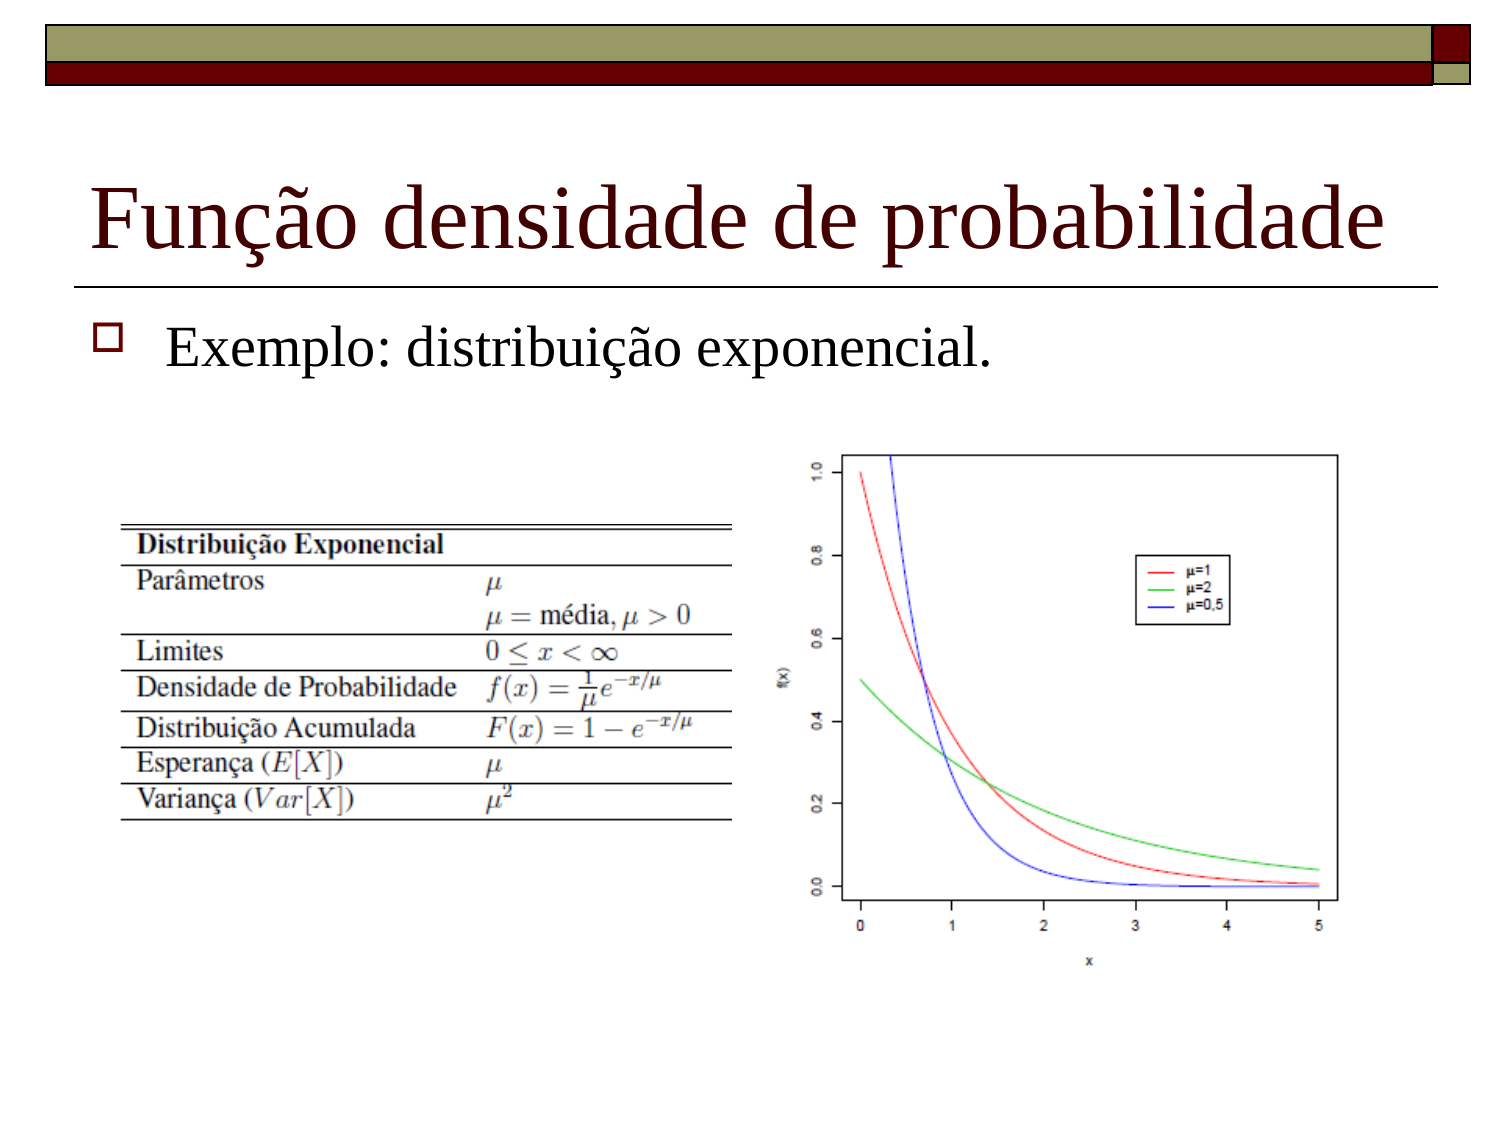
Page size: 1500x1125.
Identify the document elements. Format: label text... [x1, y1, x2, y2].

picture [118, 524, 732, 827]
picture [776, 403, 1359, 975]
title Função densidade de probabilidade [75, 87, 1426, 275]
text_box Exemplo: distribuição exponencial. [75, 299, 1426, 1006]
